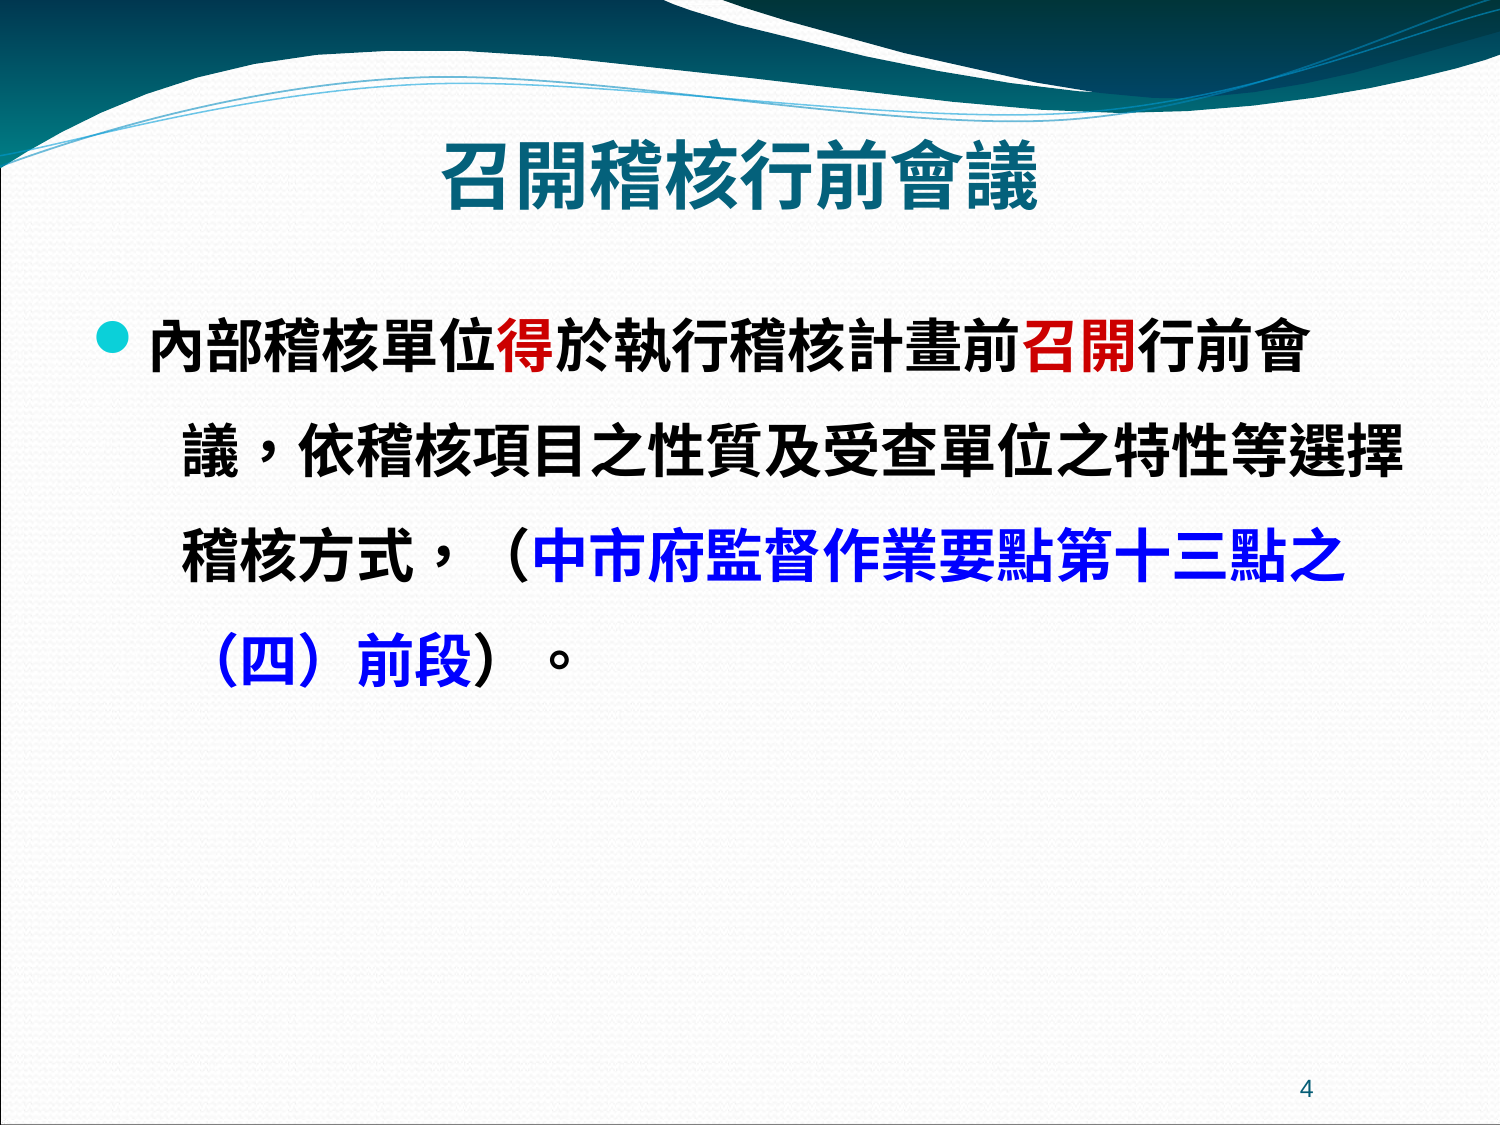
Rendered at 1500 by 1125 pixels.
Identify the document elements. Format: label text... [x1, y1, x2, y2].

list 內部稽核單位得於執行稽核計畫前召開行前會議，依稽核項目之性質及受查單位之特性等選擇稽核方式，（中市府監督作業要點第十三點之（四）前段）。 [76, 267, 1427, 1038]
text_box [1299, 1042, 1426, 1103]
title 召開稽核行前會議 [64, 31, 1415, 219]
